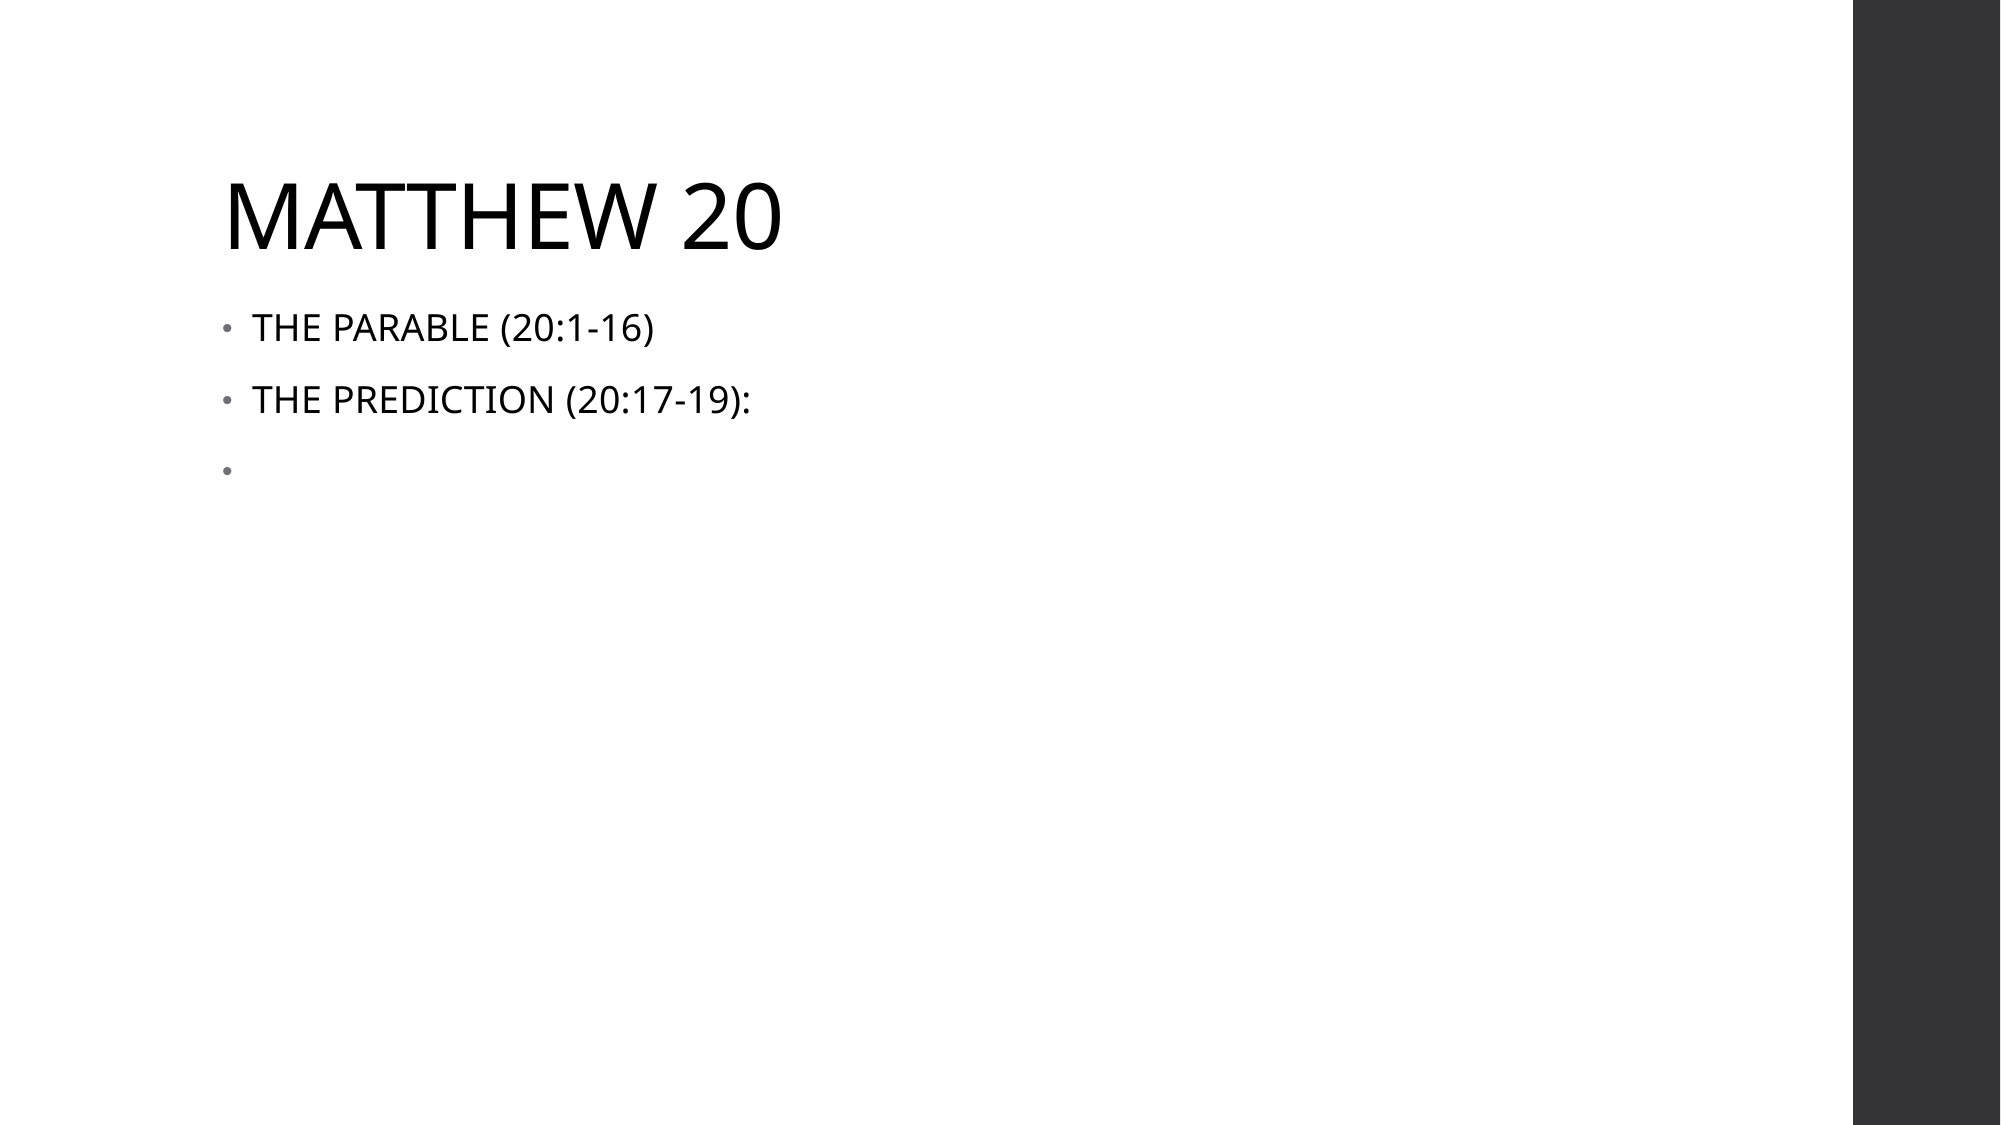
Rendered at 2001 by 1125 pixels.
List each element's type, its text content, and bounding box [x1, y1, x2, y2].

list THE PARABLE (20:1-16) THE PREDICTION (20:17-19): [206, 299, 1617, 1014]
title MATTHEW 20 [206, 60, 1797, 278]
